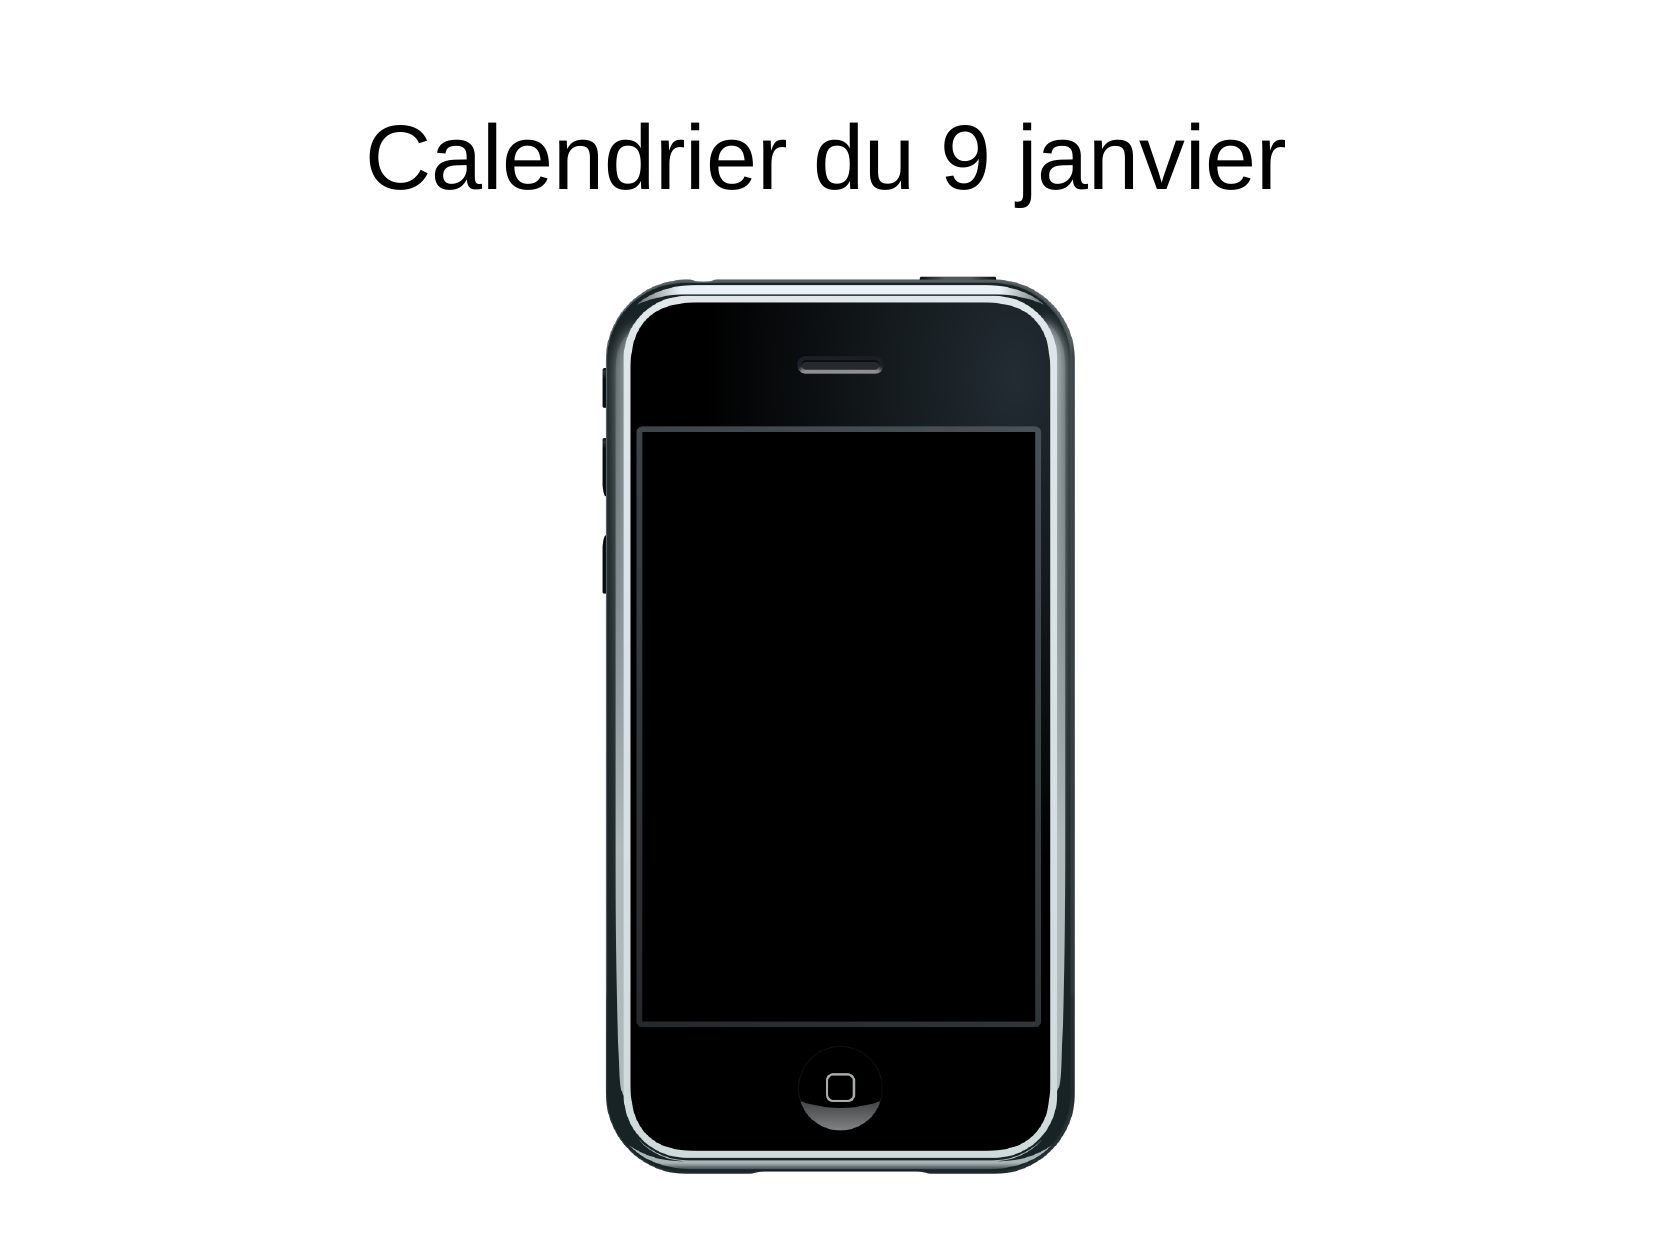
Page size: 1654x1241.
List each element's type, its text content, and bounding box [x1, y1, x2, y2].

picture [602, 271, 1075, 1174]
title Calendrier du 9 janvier [82, 49, 1571, 257]
